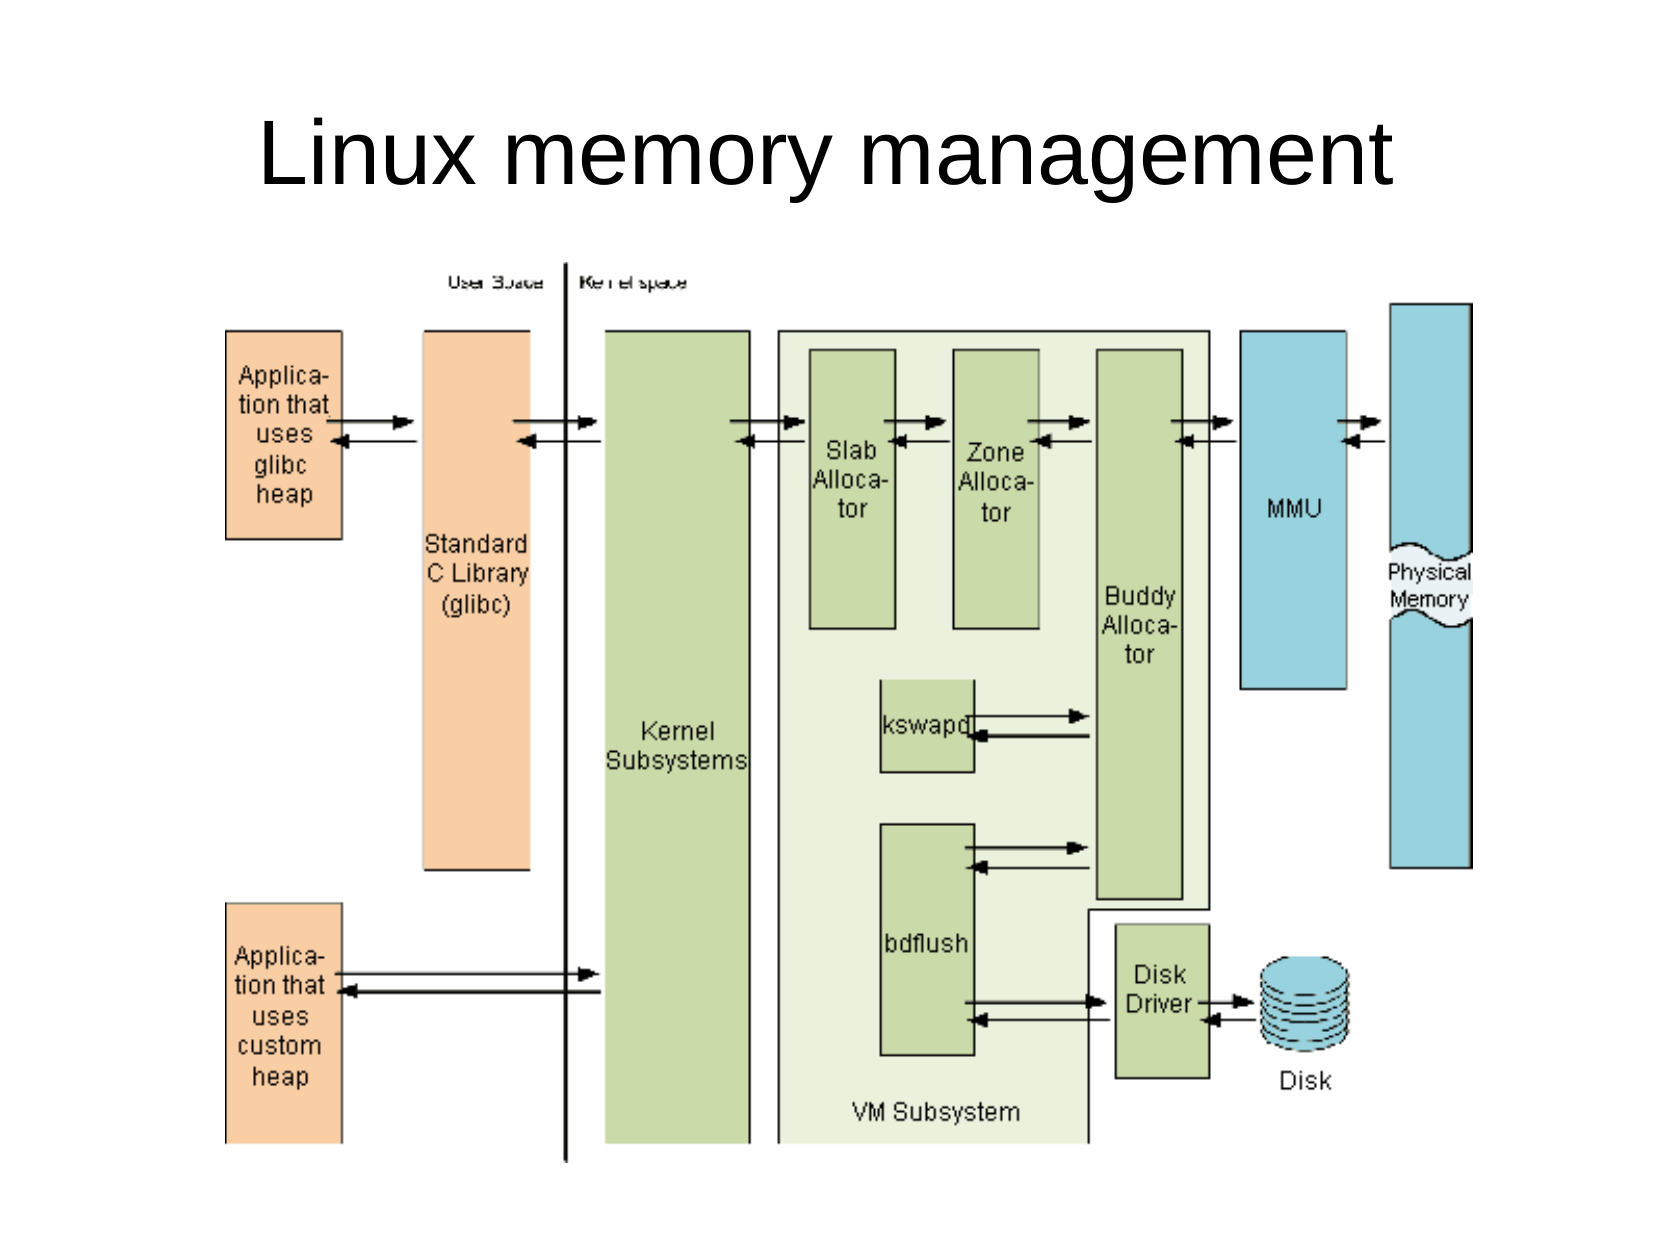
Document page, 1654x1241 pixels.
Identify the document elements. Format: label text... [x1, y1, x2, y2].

picture [225, 262, 1473, 1163]
title Linux memory management [82, 49, 1571, 257]
